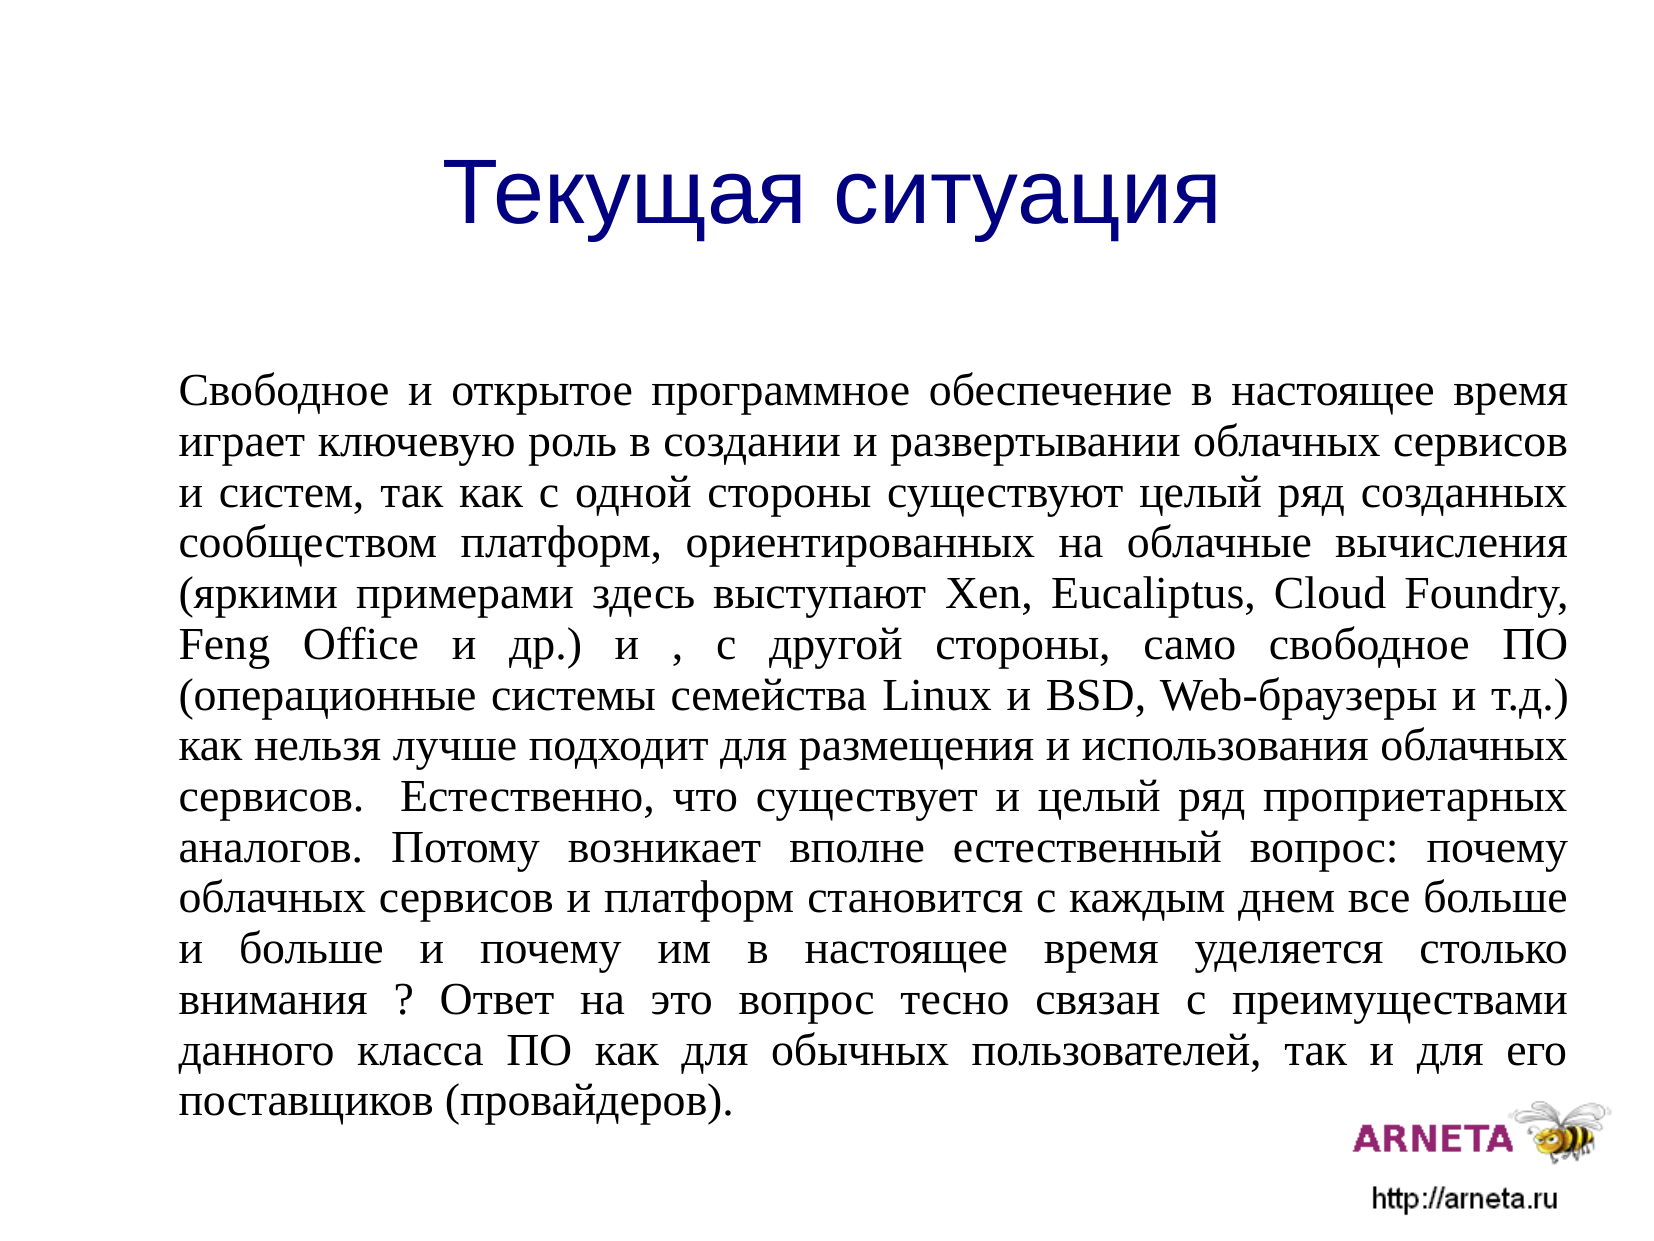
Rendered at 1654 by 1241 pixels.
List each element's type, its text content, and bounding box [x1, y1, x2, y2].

picture [1328, 1092, 1640, 1223]
title Текущая ситуация [88, 122, 1577, 262]
list Свободное и открытое программное обеспечение в настоящее время играет ключевую роль в создании и развертывании облачных сервисов и систем, так как с одной стороны существуют целый ряд созданных сообществом платформ, ориентированных на облачные вычисления (яркими примерами здесь выступают Xen, Eucaliptus, Cloud Foundry, Feng Office и др.) и , с другой стороны, само свободное ПО (операционные системы семейства Linux и BSD, Web-браузеры и т.д.) как нельзя лучше подходит для размещения и использования облачных сервисов. Естественно, что существует и целый ряд проприетарных аналогов. Потому возникает вполне естественный вопрос: почему облачных сервисов и платформ становится с каждым днем все больше и больше и почему им в настоящее время уделяется столько внимания ? Ответ на это вопрос тесно связан с преимуществами данного класса ПО как для обычных пользователей, так и для его поставщиков (провайдеров). [178, 364, 1570, 1147]
